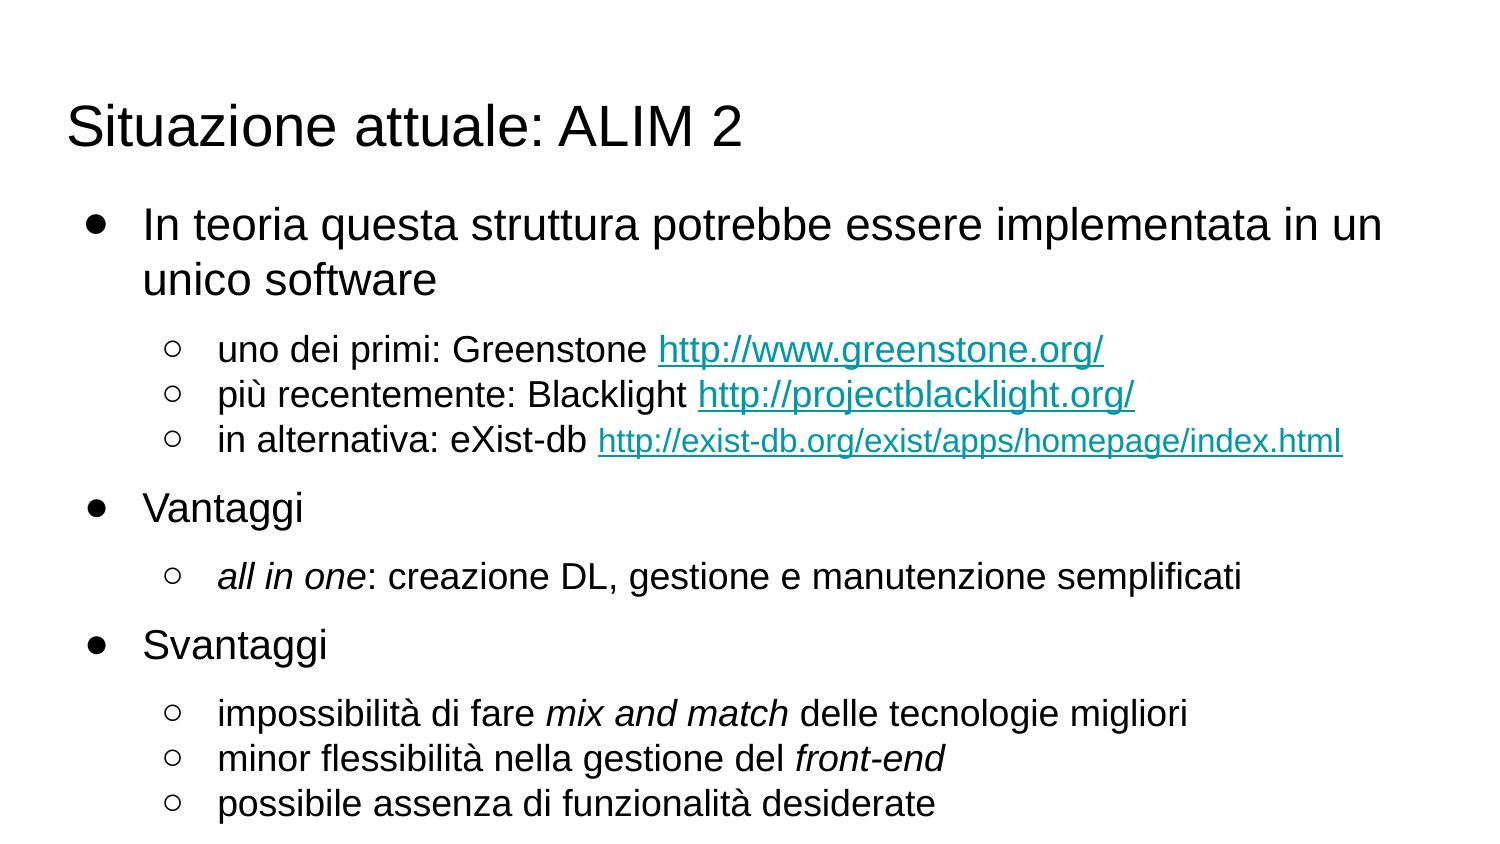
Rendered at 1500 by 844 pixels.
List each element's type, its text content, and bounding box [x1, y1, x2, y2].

text_box In teoria questa struttura potrebbe essere implementata in un unico software uno dei primi: Greenstone http://www.greenstone.org/ più recentemente: Blacklight http://projectblacklight.org/ in alternativa: eXist-db http://exist-db.org/exist/apps/homepage/index.html Vantaggi all in one: creazione DL, gestione e manutenzione semplificati Svantaggi impossibilità di fare mix and match delle tecnologie migliori minor flessibilità nella gestione del front-end possibile assenza di funzionalità desiderate [52, 179, 1448, 819]
title Situazione attuale: ALIM 2 [51, 72, 1449, 167]
